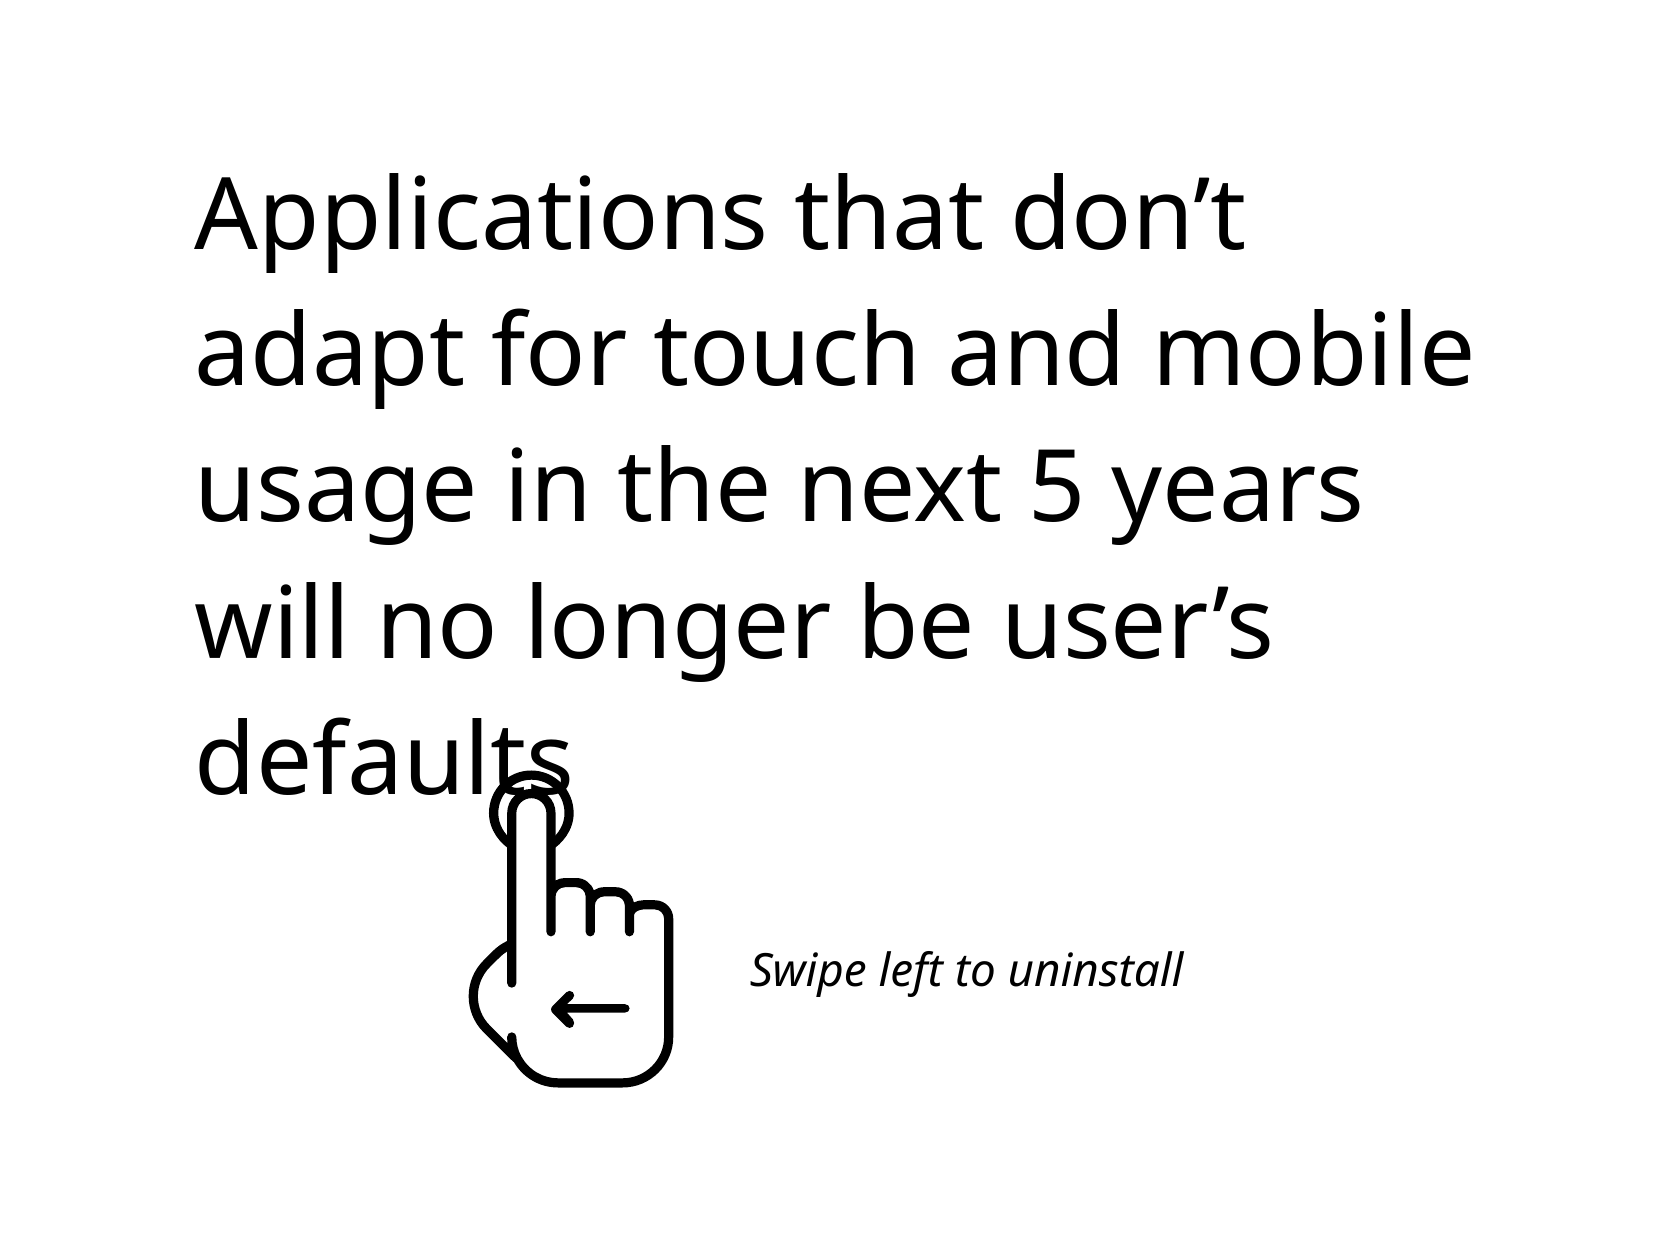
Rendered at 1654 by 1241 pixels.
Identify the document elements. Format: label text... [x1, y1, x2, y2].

text_box Swipe left to uninstall [735, 930, 1203, 997]
text_box Applications that don’t adapt for touch and mobile usage in the next 5 years will no longer be user’s defaults [180, 135, 1516, 766]
picture [360, 717, 783, 1141]
